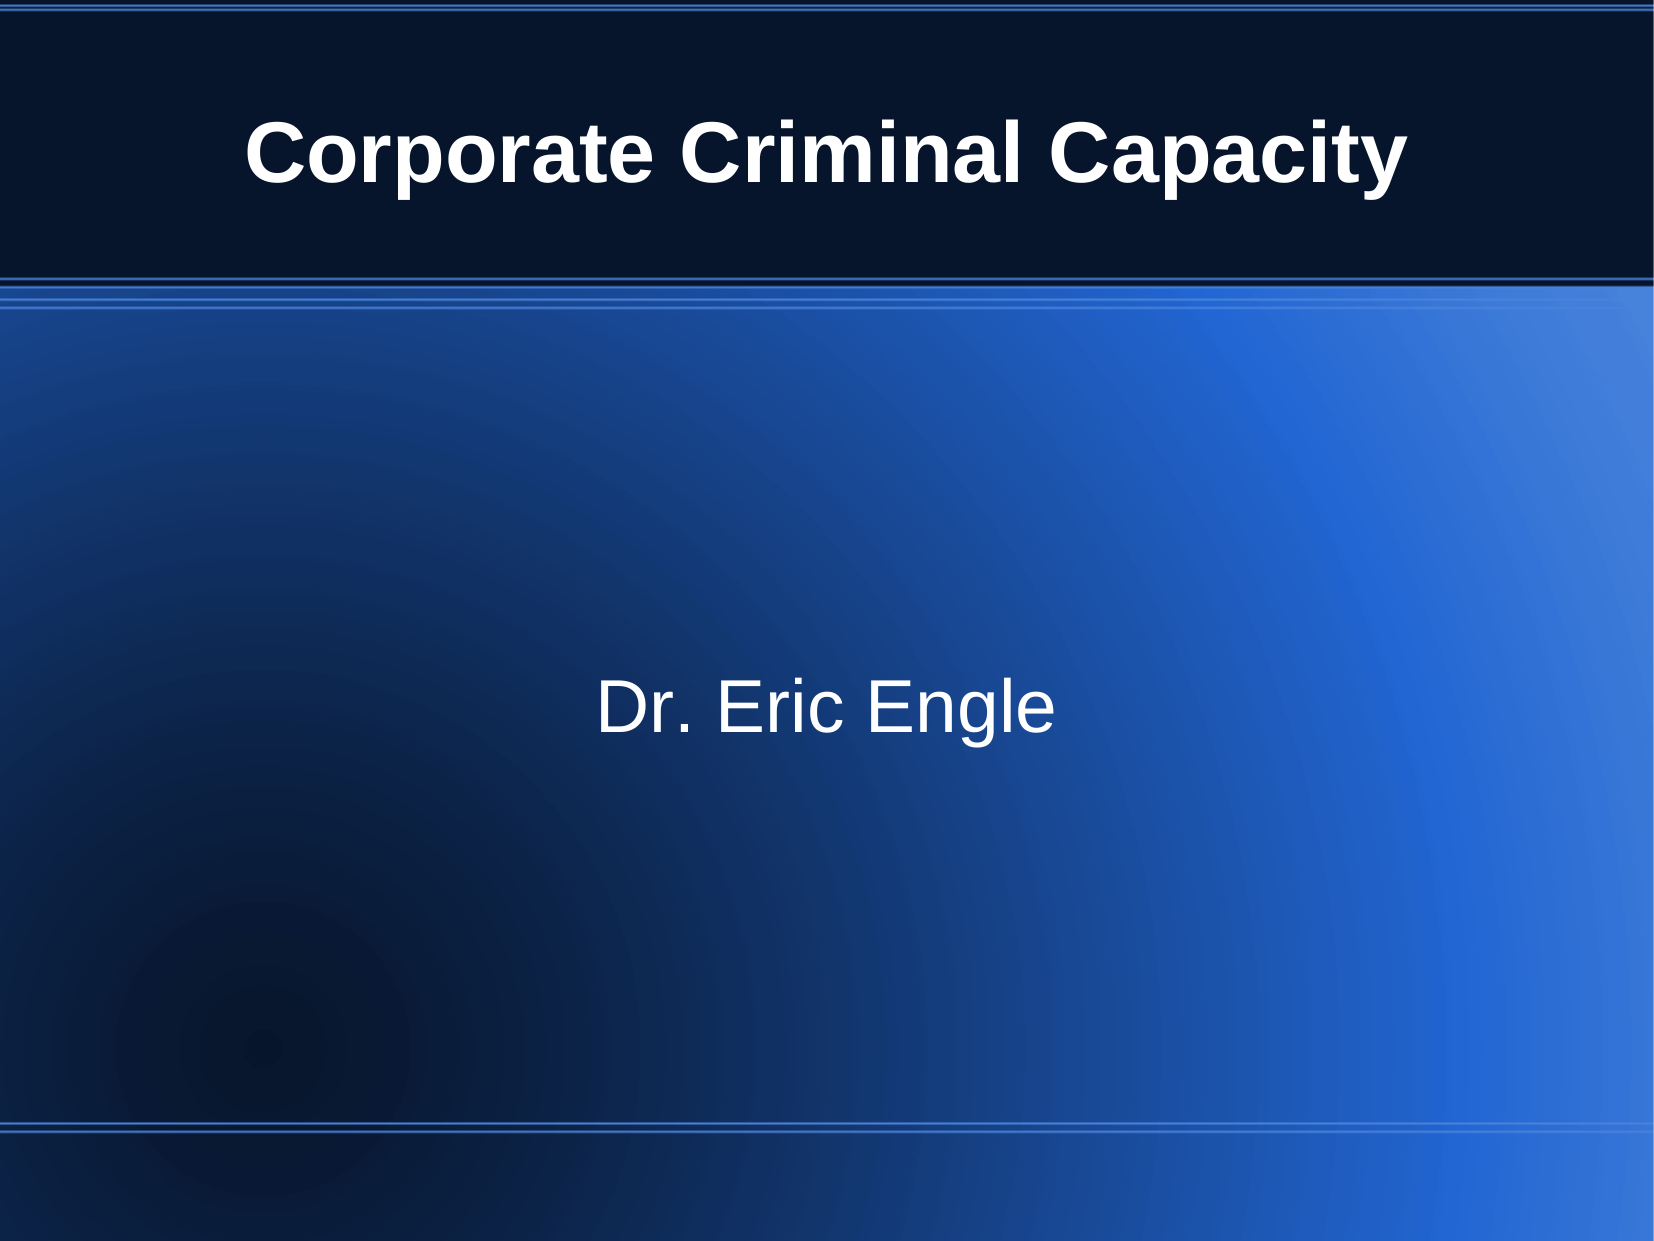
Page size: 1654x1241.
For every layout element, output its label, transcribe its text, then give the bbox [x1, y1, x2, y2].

title Corporate Criminal Capacity [82, 49, 1571, 257]
subtitle Dr. Eric Engle [82, 355, 1571, 1058]
picture [0, 0, 1654, 1241]
